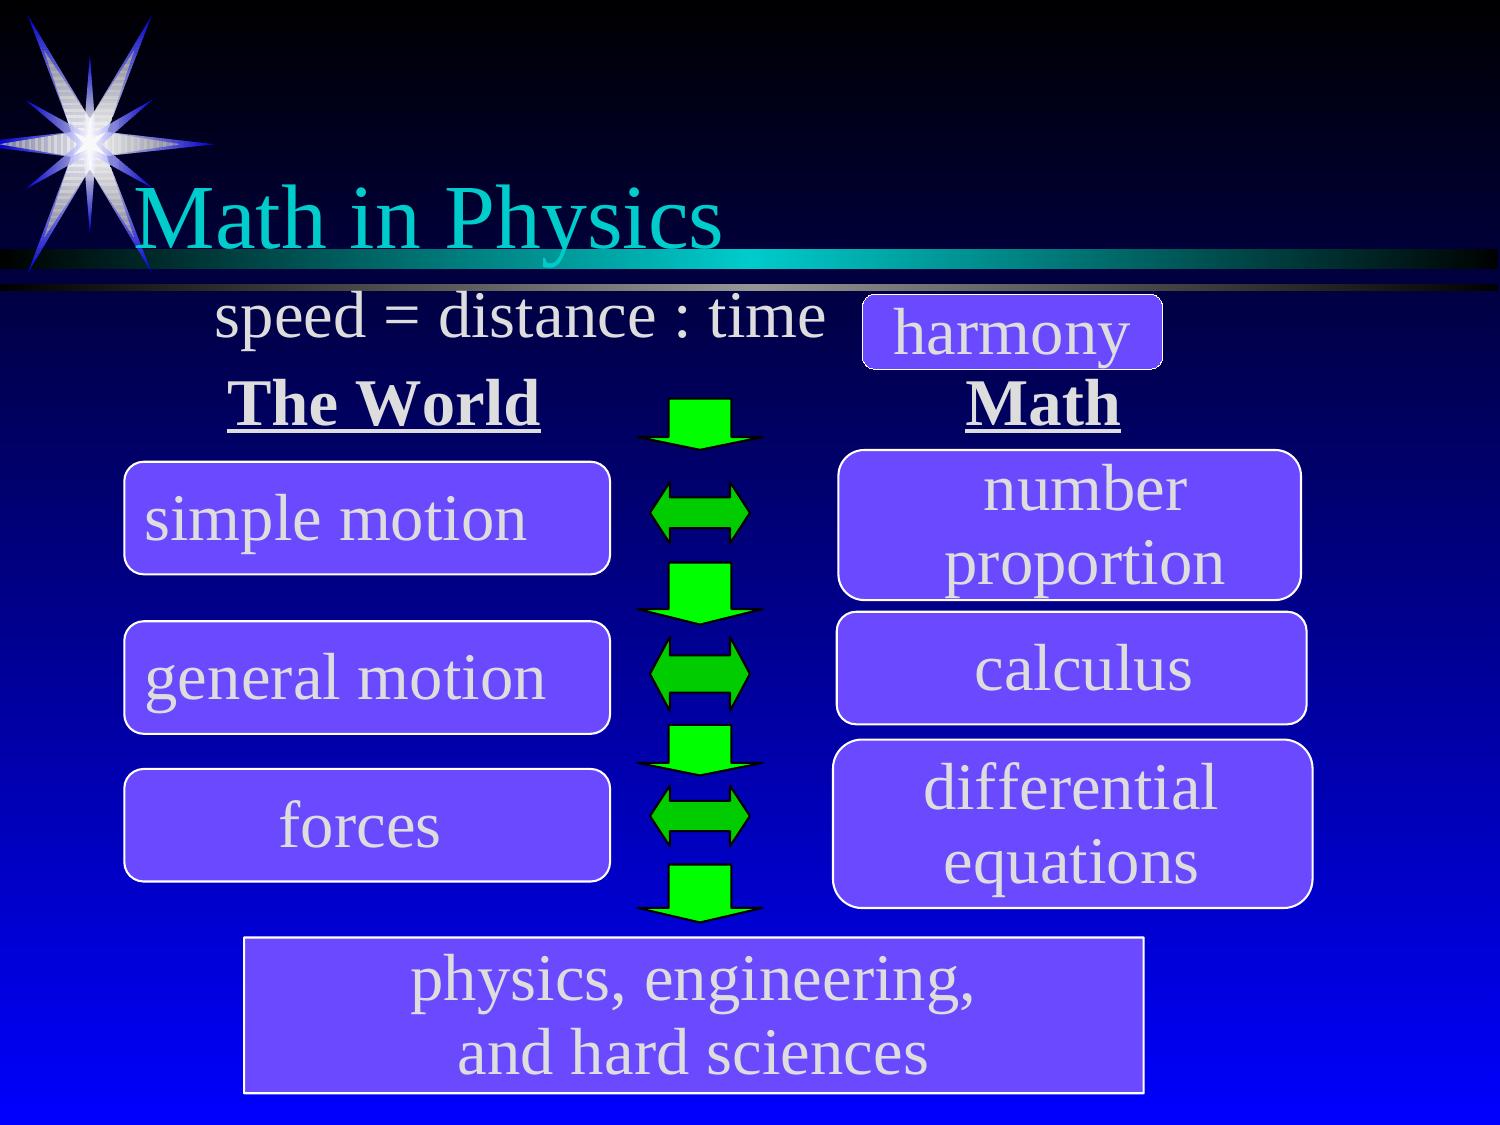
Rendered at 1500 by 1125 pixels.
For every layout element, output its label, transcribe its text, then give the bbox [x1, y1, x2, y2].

text_box 20 [131, 43, 142, 49]
text_box harmony [862, 294, 1163, 370]
text_box [649, 482, 750, 544]
text_box 20 [38, 43, 48, 49]
text_box physics, engineering, and hard sciences [244, 937, 1144, 1094]
text_box [637, 724, 763, 776]
text_box general motion [124, 621, 611, 734]
text_box number proportion [838, 450, 1301, 601]
text_box [649, 785, 750, 847]
text_box 20 [38, 239, 49, 245]
text_box [637, 864, 763, 923]
text_box forces [124, 768, 611, 882]
text_box [649, 636, 750, 712]
text_box The World [212, 362, 625, 447]
text_box [637, 562, 763, 625]
text_box Math [836, 362, 1250, 447]
title Math in Physics [118, 87, 1422, 275]
text_box simple motion [124, 461, 611, 575]
text_box speed = distance : time [199, 274, 901, 360]
text_box differential equations [832, 739, 1313, 909]
text_box [637, 398, 763, 450]
text_box calculus [836, 611, 1307, 725]
